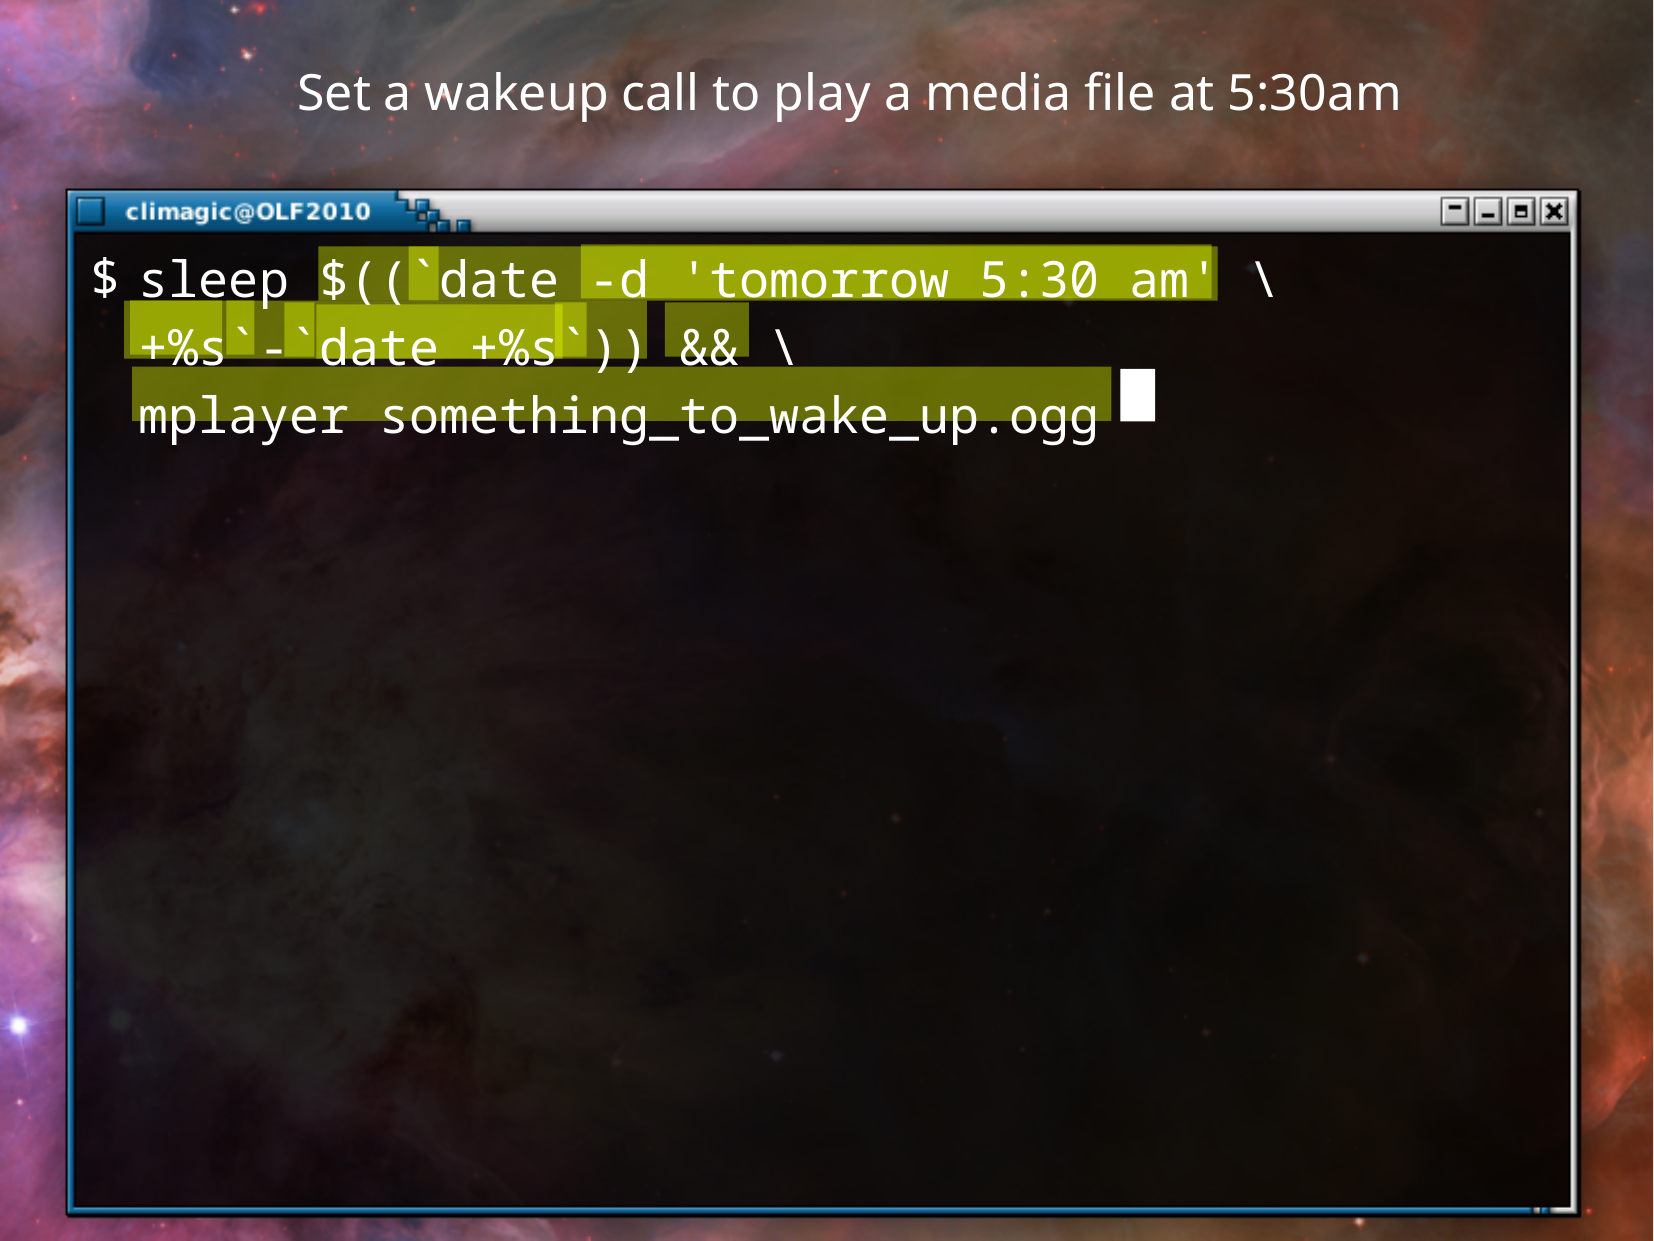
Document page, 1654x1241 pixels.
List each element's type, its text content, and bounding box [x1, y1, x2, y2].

text_box $ [76, 234, 136, 308]
picture [0, 0, 1654, 1241]
text_box sleep $((`date -d 'tomorrow 5:30 am' \ +%s`-`date +%s`)) && \ mplayer something_to_wake_up.ogg [124, 236, 1568, 426]
text_box Set a wakeup call to play a media file at 5:30am [282, 50, 1371, 130]
